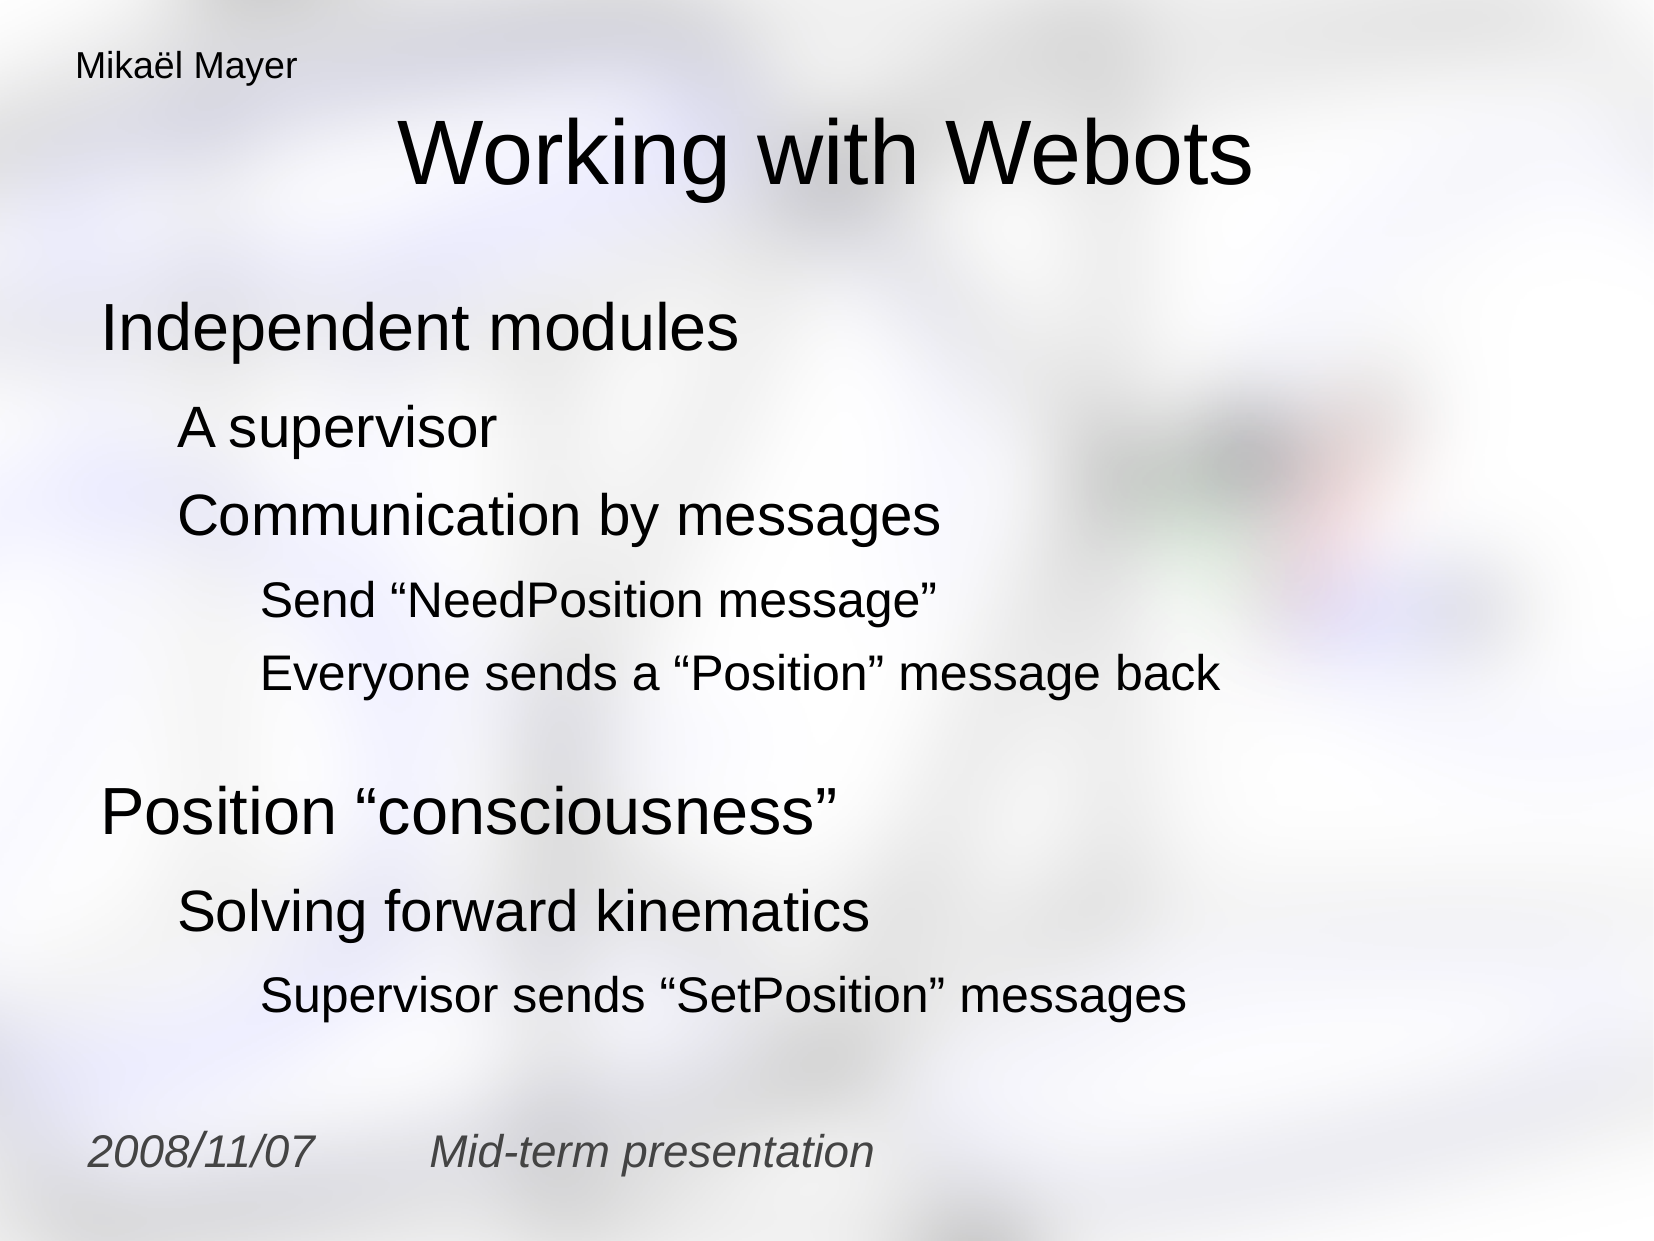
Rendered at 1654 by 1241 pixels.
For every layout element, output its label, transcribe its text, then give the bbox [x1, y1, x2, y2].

text_box 2008/11/07 Mid-term presentation [50, 1124, 913, 1178]
list Independent modules A supervisor Communication by messages Send “NeedPosition message” Everyone sends a “Position” message back Position “consciousness” Solving forward kinematics Supervisor sends “SetPosition” messages [82, 290, 1571, 1094]
text_box Mikaël Mayer [60, 37, 376, 113]
title Working with Webots [82, 49, 1571, 257]
picture [0, 0, 1654, 1241]
